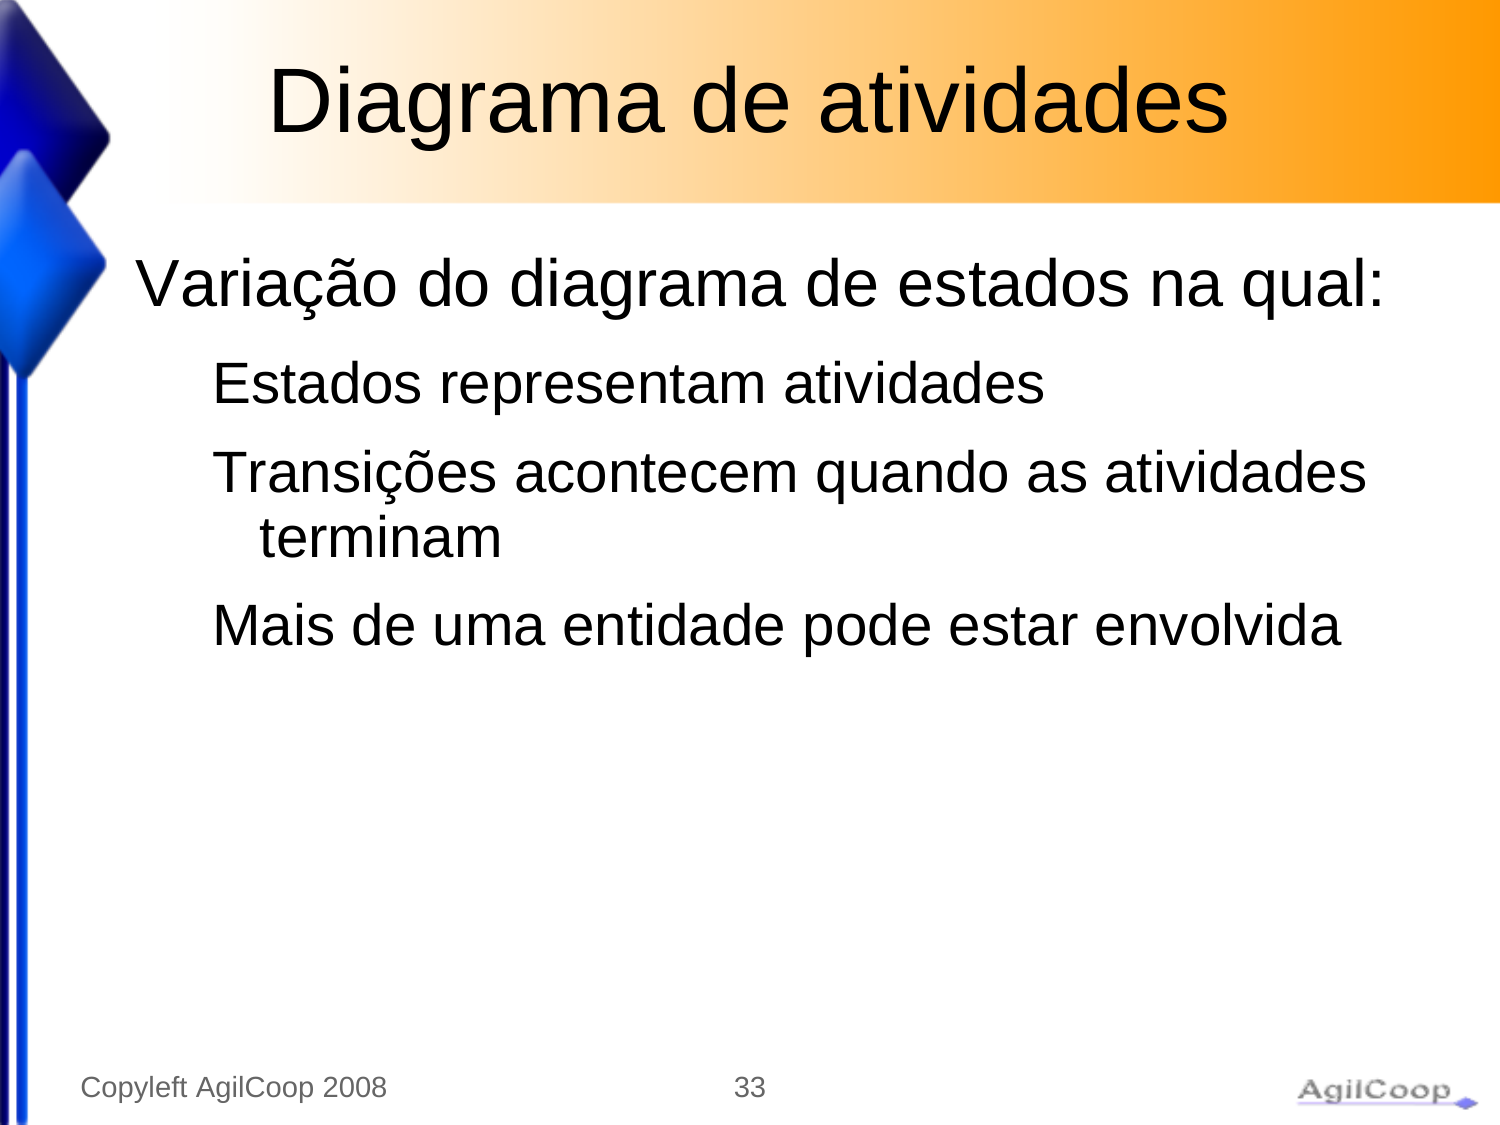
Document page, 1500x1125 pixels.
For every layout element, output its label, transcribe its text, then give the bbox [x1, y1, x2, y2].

list Variação do diagrama de estados na qual: Estados representam atividades Transições acontecem quando as atividades terminam Mais de uma entidade pode estar envolvida [118, 246, 1477, 1004]
picture [0, 0, 1500, 1125]
title Diagrama de atividades [75, 7, 1425, 196]
